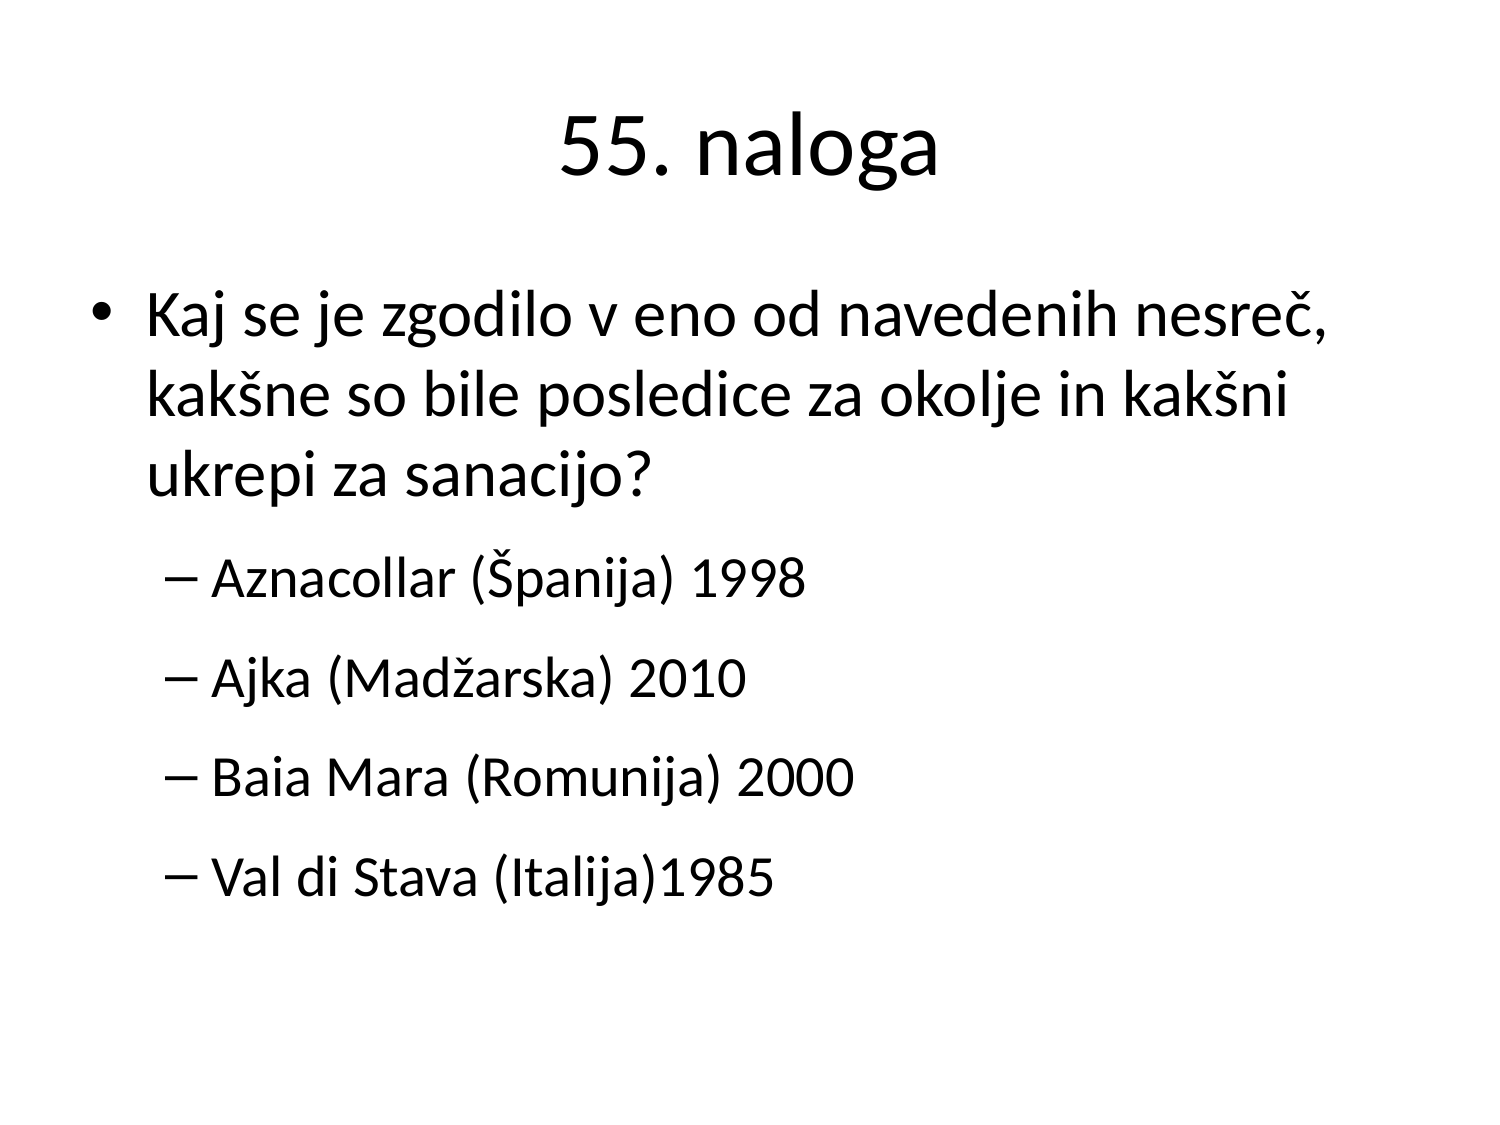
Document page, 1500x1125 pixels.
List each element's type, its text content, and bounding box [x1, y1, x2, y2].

list Kaj se je zgodilo v eno od navedenih nesreč, kakšne so bile posledice za okolje in kakšni ukrepi za sanacijo? Aznacollar (Španija) 1998 Ajka (Madžarska) 2010 Baia Mara (Romunija) 2000 Val di Stava (Italija)1985 [75, 262, 1425, 1005]
title 55. naloga [75, 45, 1425, 233]
